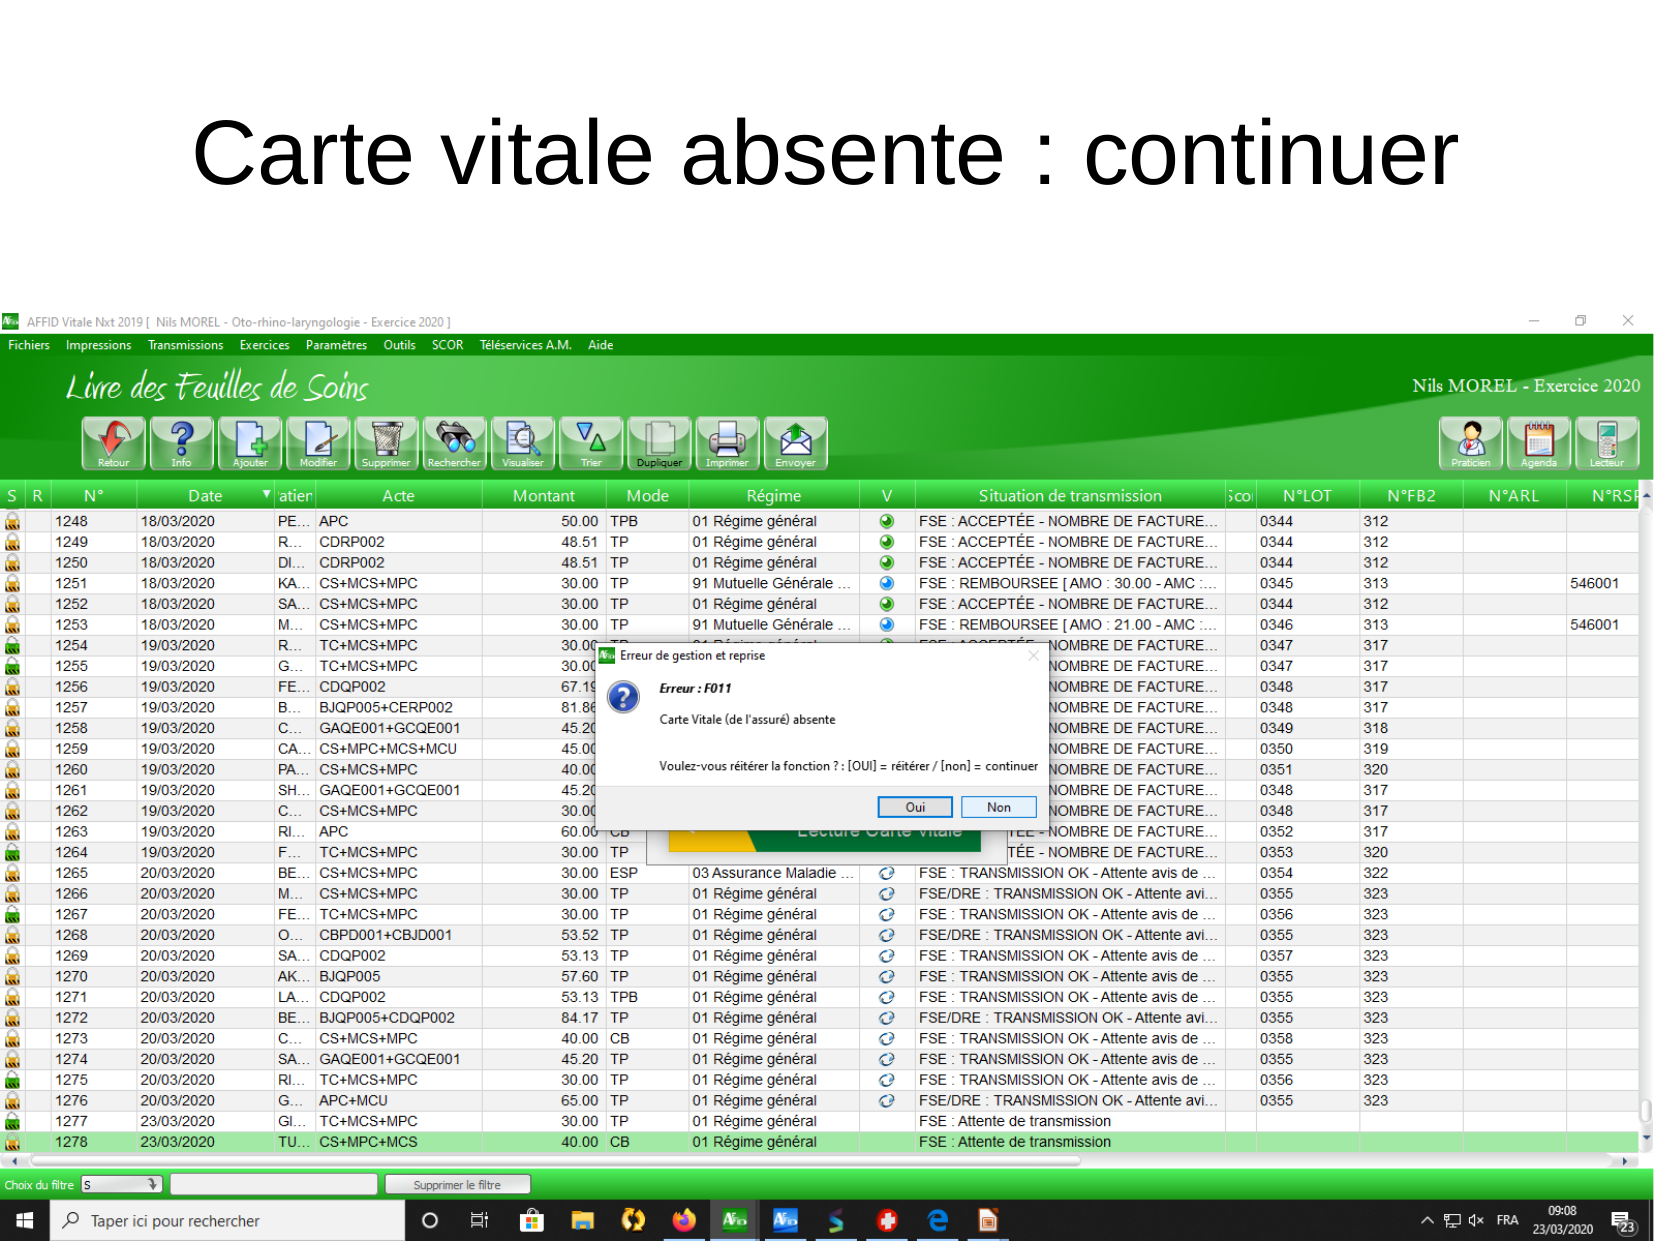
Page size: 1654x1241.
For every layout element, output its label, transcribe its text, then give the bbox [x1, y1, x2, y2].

picture [0, 310, 1654, 1241]
title Carte vitale absente : continuer [82, 49, 1571, 257]
